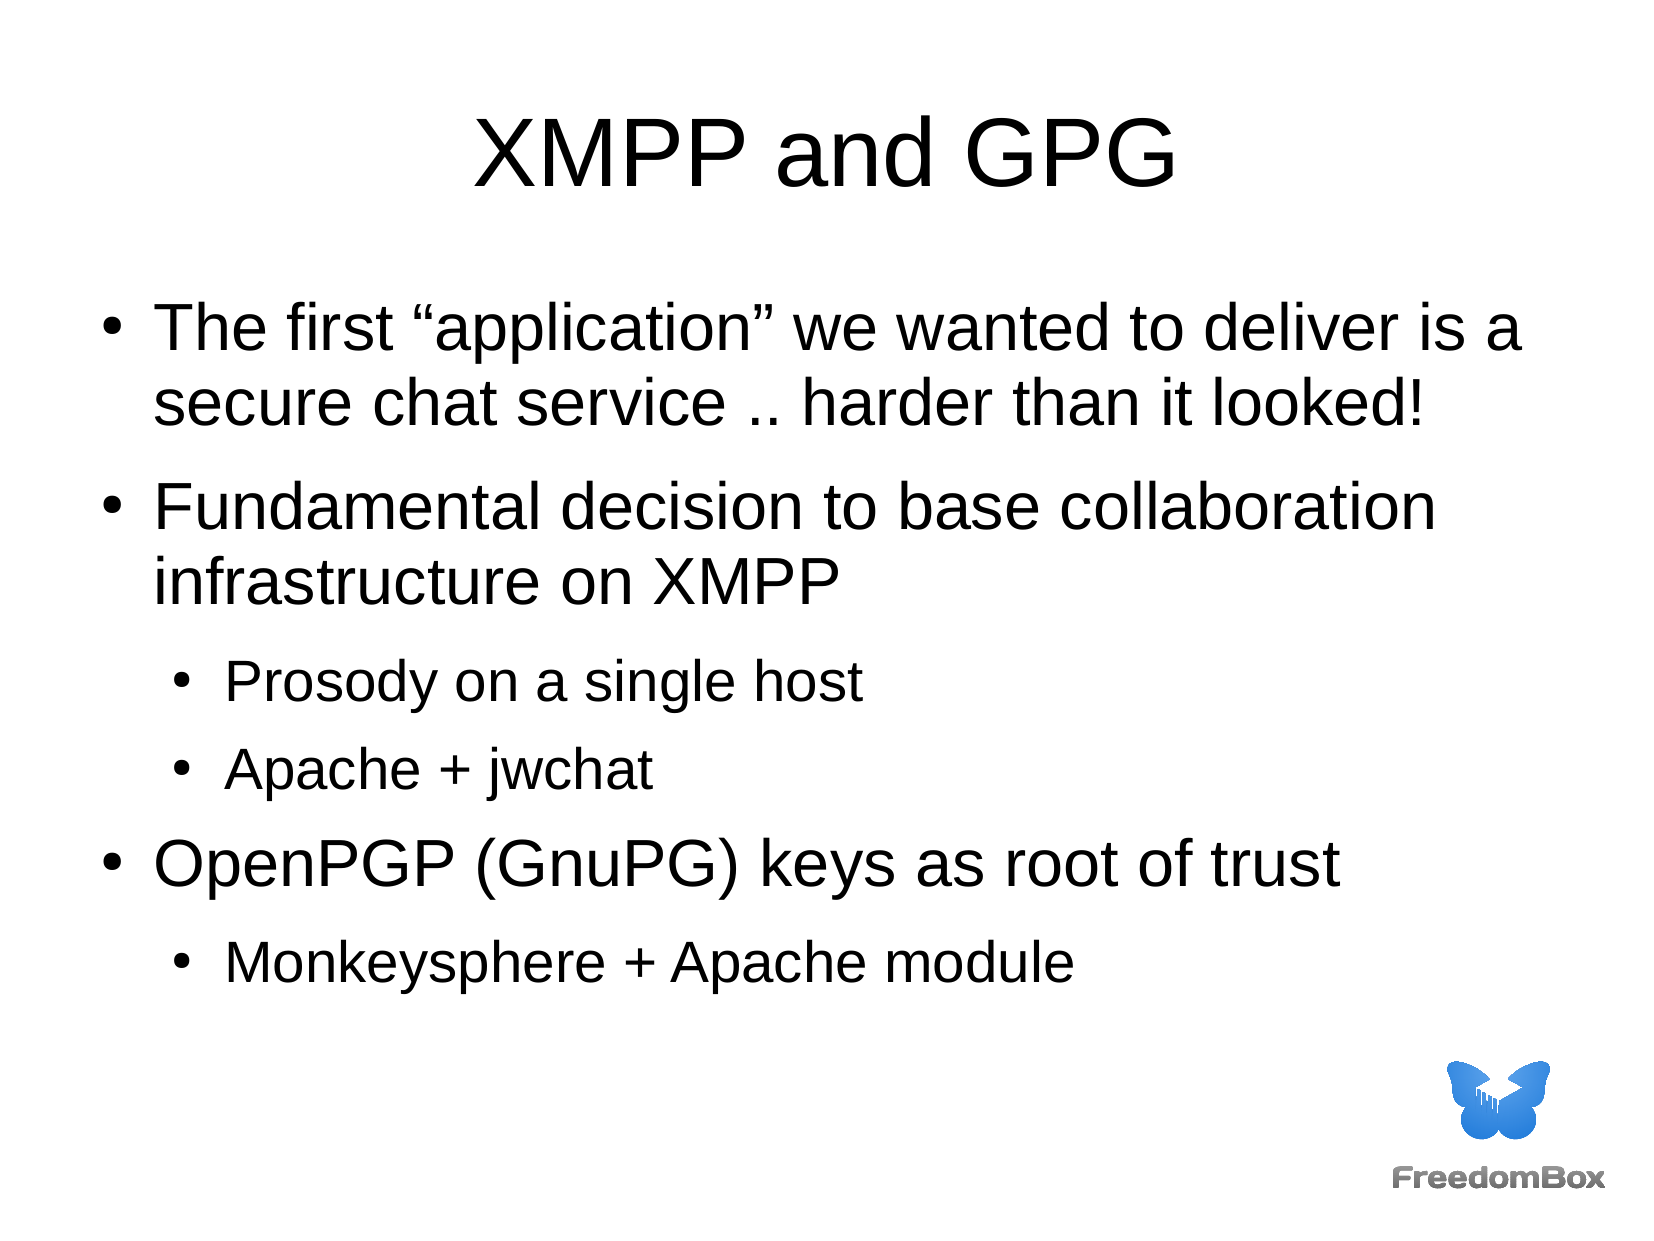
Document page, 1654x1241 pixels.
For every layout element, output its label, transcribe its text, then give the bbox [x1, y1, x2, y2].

list The first “application” we wanted to deliver is a secure chat service .. harder than it looked! Fundamental decision to base collaboration infrastructure on XMPP Prosody on a single host Apache + jwchat OpenPGP (GnuPG) keys as root of trust Monkeysphere + Apache module [82, 290, 1571, 1109]
title XMPP and GPG [82, 49, 1571, 257]
